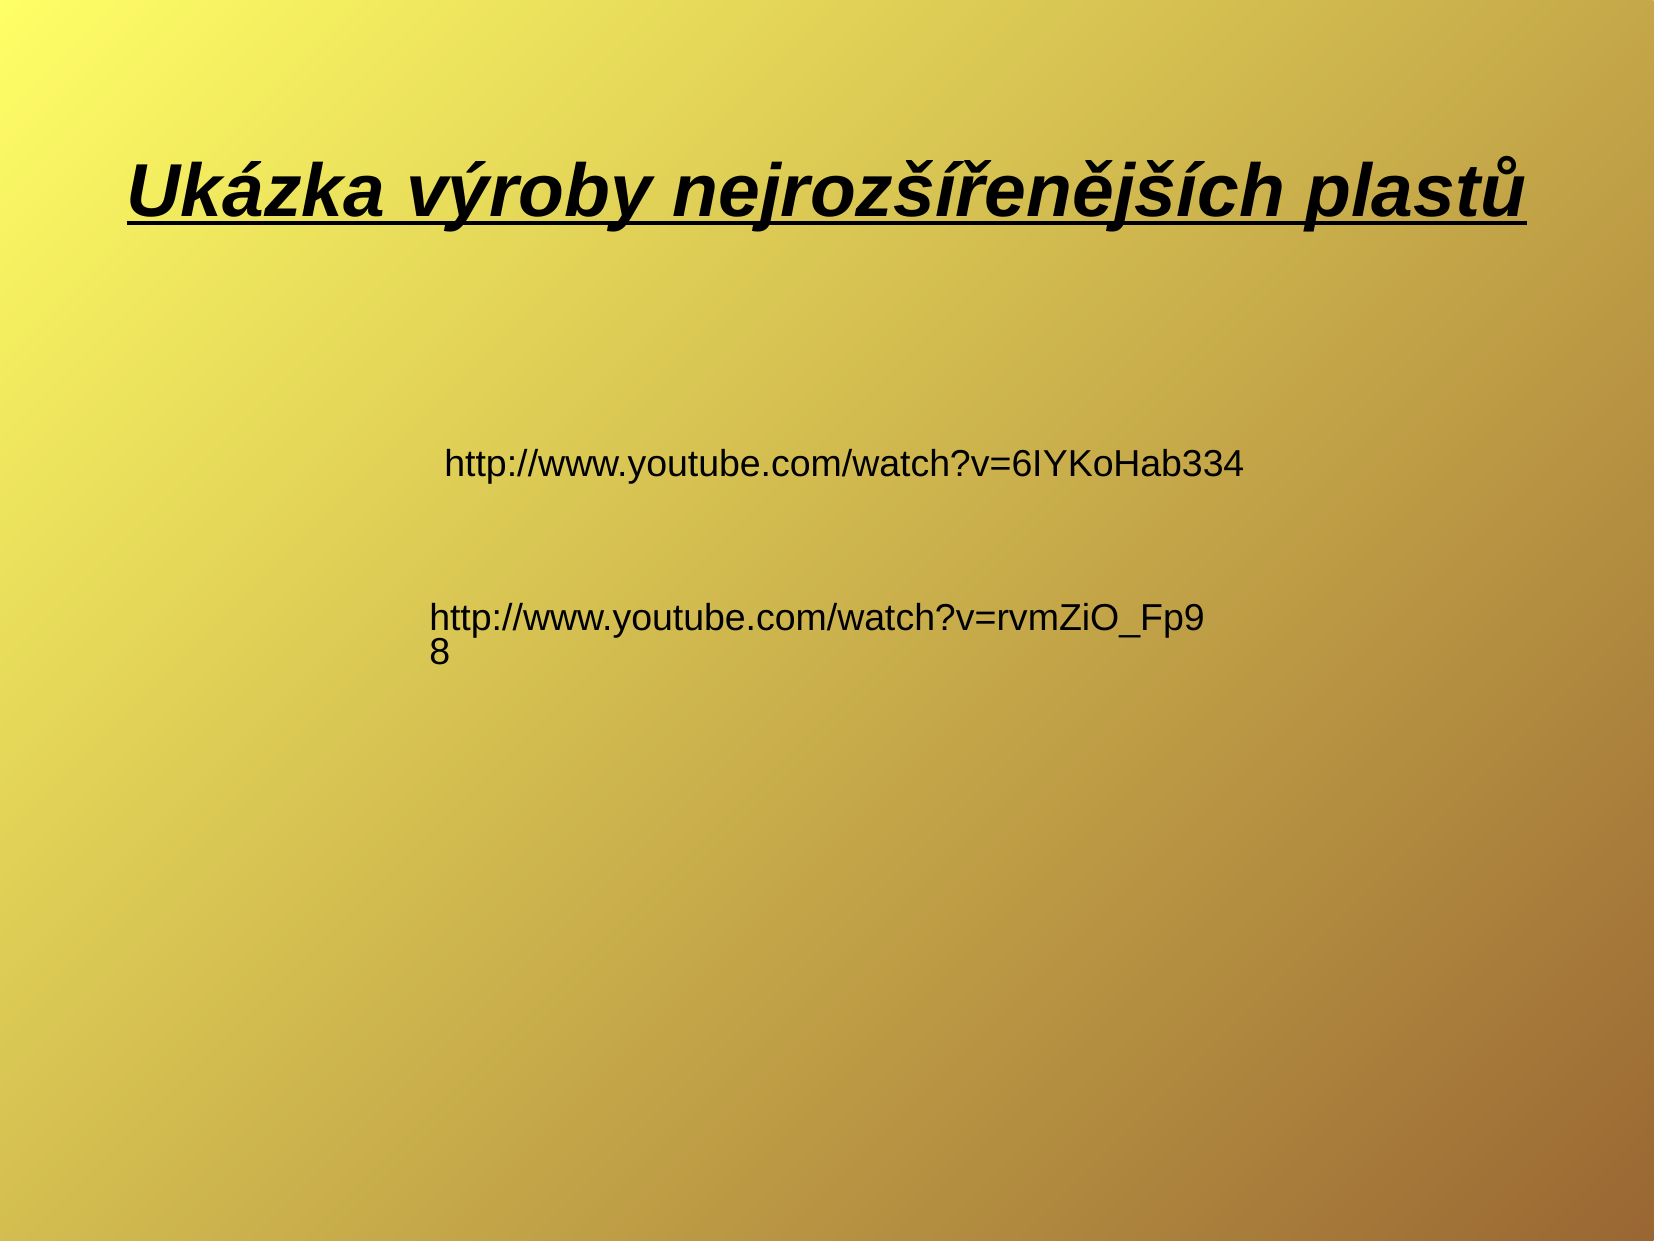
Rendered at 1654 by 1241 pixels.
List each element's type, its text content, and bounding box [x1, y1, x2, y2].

text_box http://www.youtube.com/watch?v=rvmZiO_Fp98 [414, 589, 1238, 688]
title Ukázka výroby nejrozšířenějších plastů [82, 83, 1571, 290]
list http://www.youtube.com/watch?v=6IYKoHab334 [82, 290, 1571, 1109]
